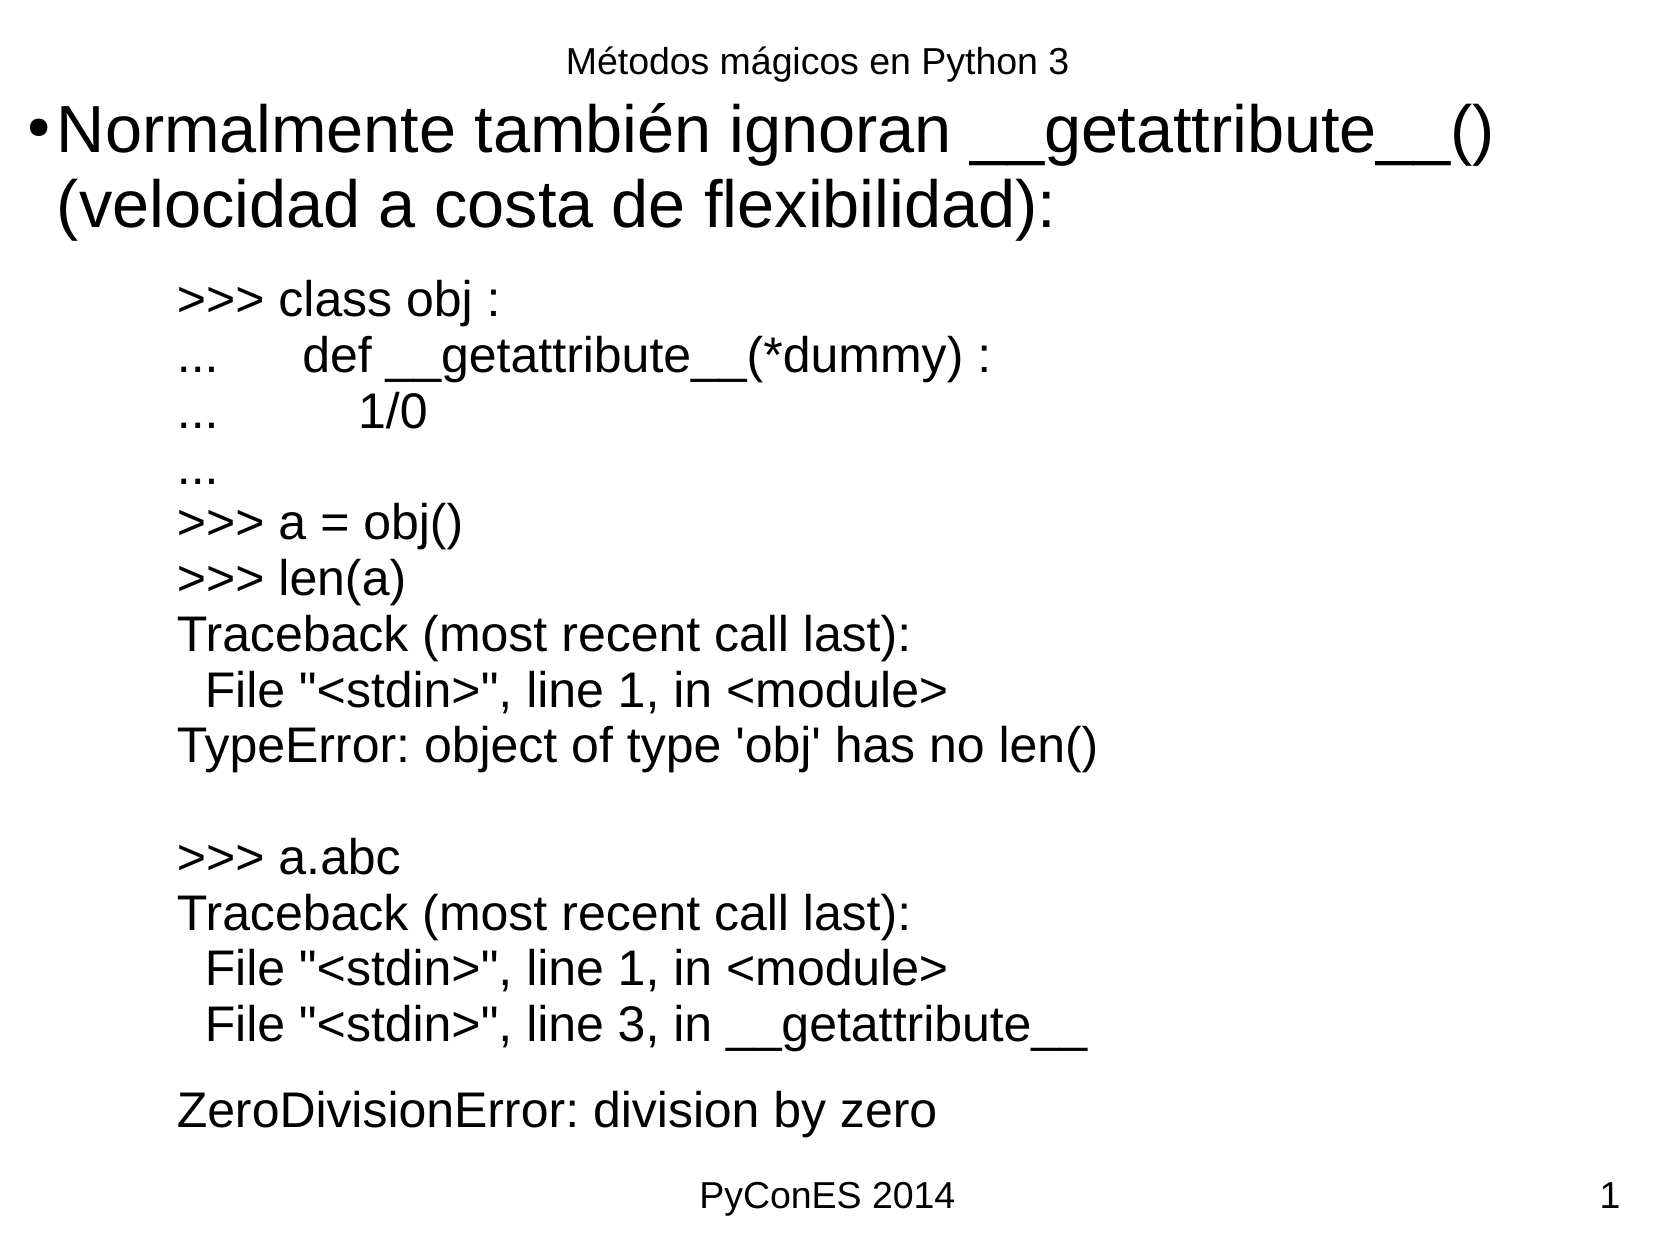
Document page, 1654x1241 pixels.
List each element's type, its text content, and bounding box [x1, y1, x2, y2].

subtitle Normalmente también ignoran __getattribute__() (velocidad a costa de flexibilidad): >>> class obj : ... def __getattribute__(*dummy) : ... 1/0 ... >>> a = obj() >>> len(a) Traceback (most recent call last): File "<stdin>", line 1, in <module> TypeError: object of type 'obj' has no len() >>> a.abc Traceback (most recent call last): File "<stdin>", line 1, in <module> File "<stdin>", line 3, in __getattribute__ ZeroDivisionError: division by zero [26, 91, 1621, 1201]
text_box Métodos mágicos en Python 3 [15, 33, 1621, 91]
text_box PyConES 2014 [30, 1166, 1455, 1224]
text_box 1 [1455, 1166, 1636, 1224]
